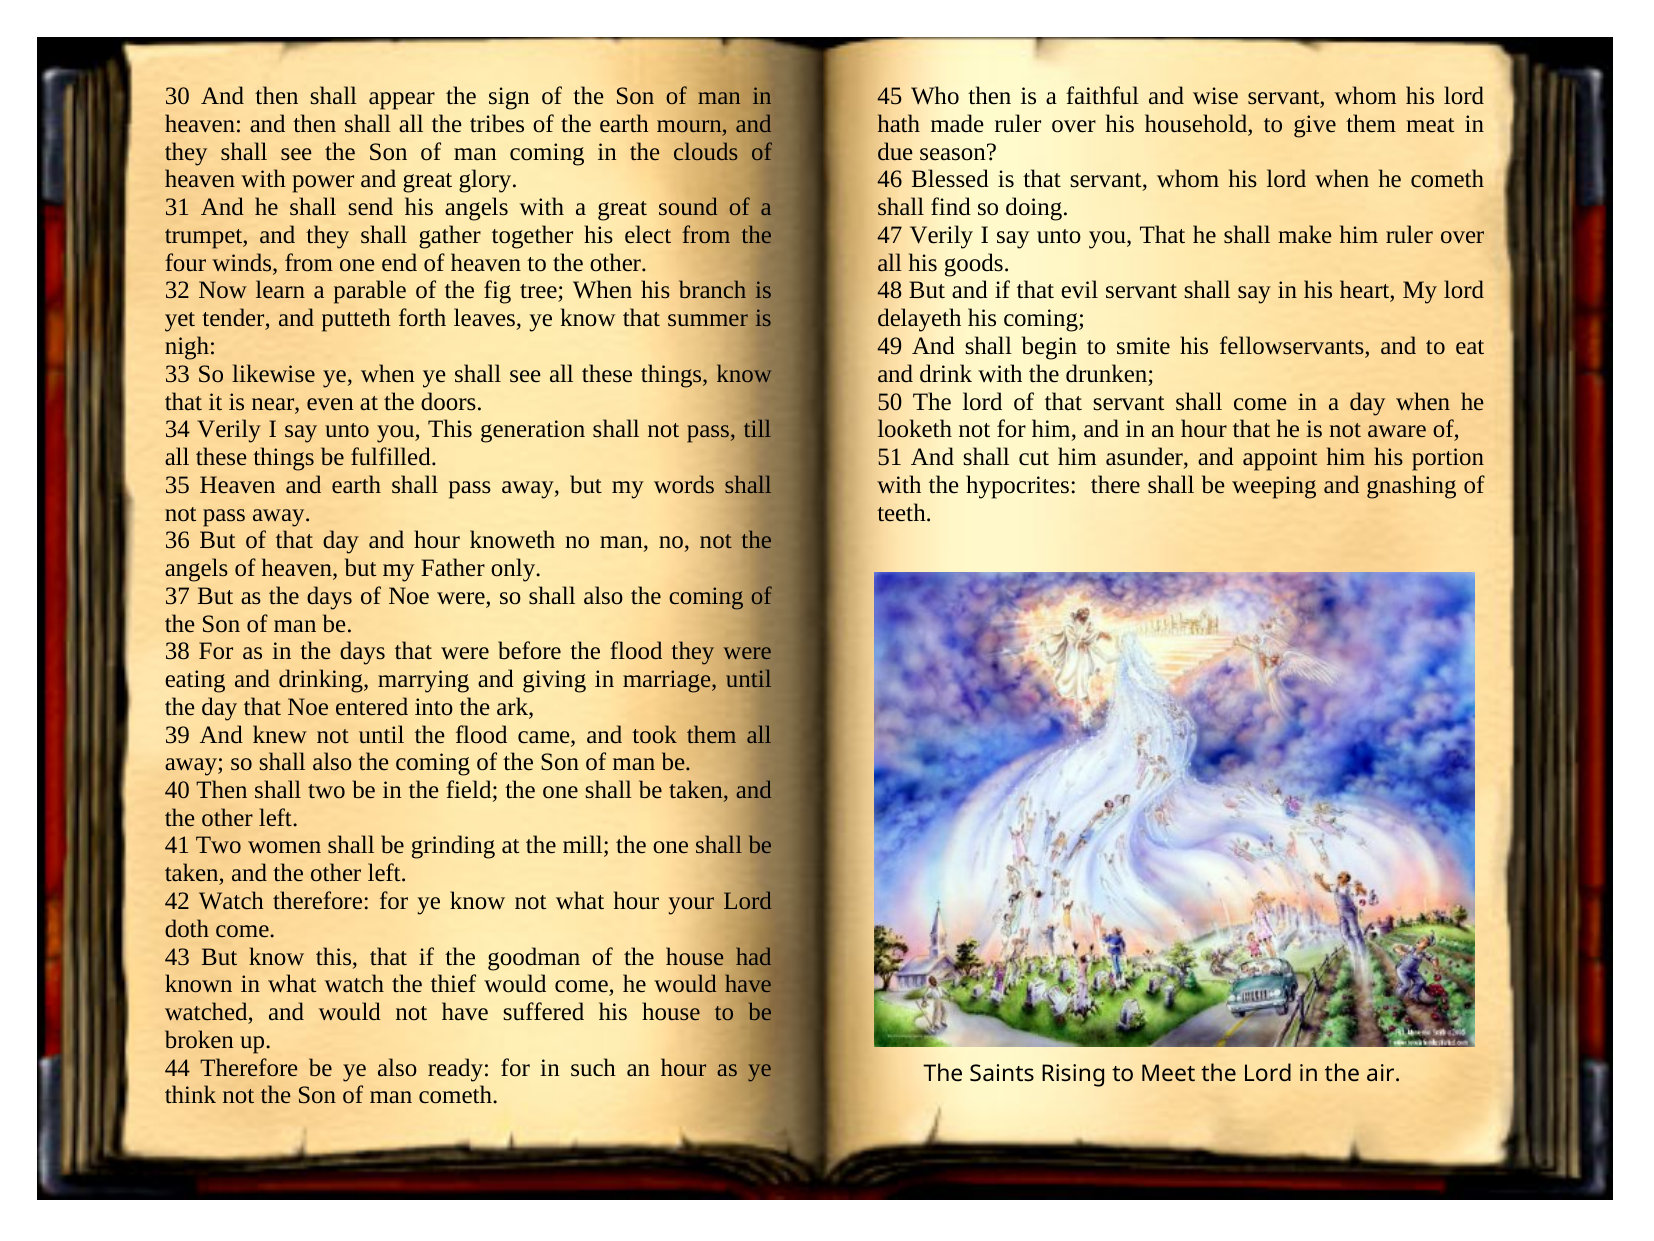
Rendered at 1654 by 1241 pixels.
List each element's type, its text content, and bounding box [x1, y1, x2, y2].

text_box 30 And then shall appear the sign of the Son of man in heaven: and then shall all the tribes of the earth mourn, and they shall see the Son of man coming in the clouds of heaven with power and great glory. 31 And he shall send his angels with a great sound of a trumpet, and they shall gather together his elect from the four winds, from one end of heaven to the other. 32 Now learn a parable of the fig tree; When his branch is yet tender, and putteth forth leaves, ye know that summer is nigh: 33 So likewise ye, when ye shall see all these things, know that it is near, even at the doors. 34 Verily I say unto you, This generation shall not pass, till all these things be fulfilled. 35 Heaven and earth shall pass away, but my words shall not pass away. 36 But of that day and hour knoweth no man, no, not the angels of heaven, but my Father only. 37 But as the days of Noe were, so shall also the coming of the Son of man be. 38 For as in the days that were before the flood they were eating and drinking, marrying and giving in marriage, until the day that Noe entered into the ark, 39 And knew not until the flood came, and took them all away; so shall also the coming of the Son of man be. 40 Then shall two be in the field; the one shall be taken, and the other left. 41 Two women shall be grinding at the mill; the one shall be taken, and the other left. 42 Watch therefore: for ye know not what hour your Lord doth come. 43 But know this, that if the goodman of the house had known in what watch the thief would come, he would have watched, and would not have suffered his house to be broken up. 44 Therefore be ye also ready: for in such an hour as ye think not the Son of man cometh. [150, 75, 788, 1117]
text_box The Saints Rising to Meet the Lord in the air. [862, 1050, 1463, 1093]
picture [37, 37, 1613, 1201]
text_box 45 Who then is a faithful and wise servant, whom his lord hath made ruler over his household, to give them meat in due season? 46 Blessed is that servant, whom his lord when he cometh shall find so doing. 47 Verily I say unto you, That he shall make him ruler over all his goods. 48 But and if that evil servant shall say in his heart, My lord delayeth his coming; 49 And shall begin to smite his fellowservants, and to eat and drink with the drunken; 50 The lord of that servant shall come in a day when he looketh not for him, and in an hour that he is not aware of, 51 And shall cut him asunder, and appoint him his portion with the hypocrites: there shall be weeping and gnashing of teeth. [862, 75, 1501, 534]
